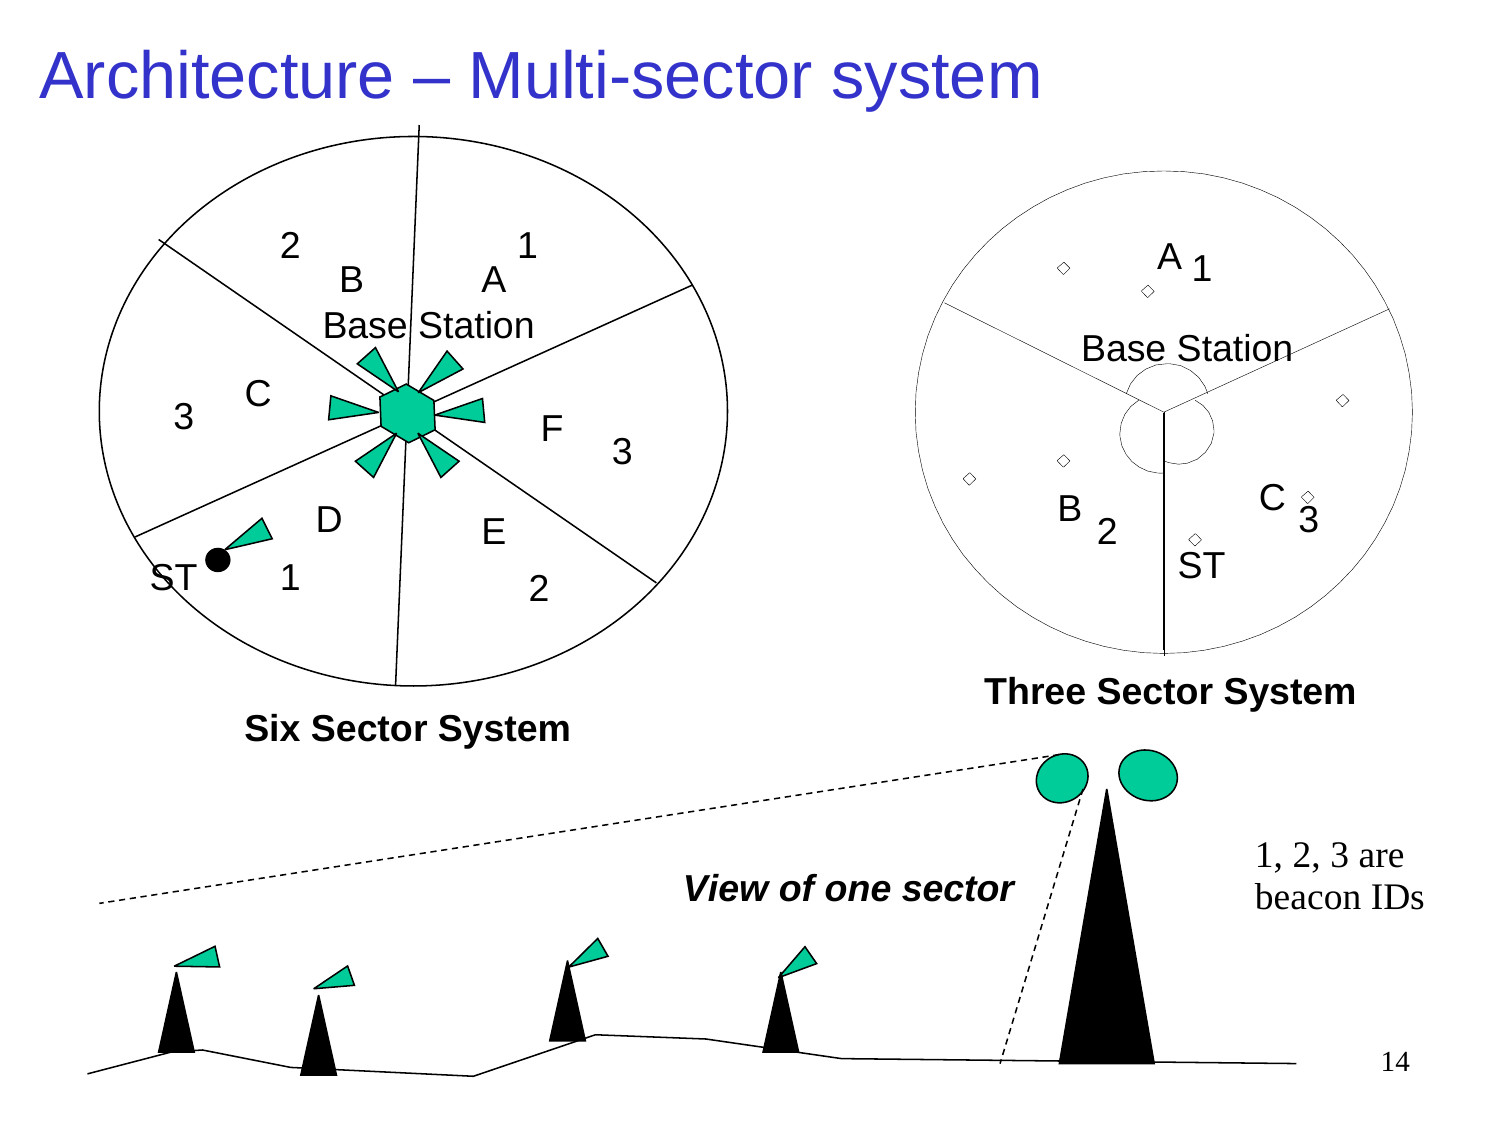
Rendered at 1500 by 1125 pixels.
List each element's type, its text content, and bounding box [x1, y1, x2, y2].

text_box B [1042, 479, 1098, 538]
text_box [1059, 788, 1154, 1061]
text_box [213, 547, 230, 572]
text_box 2 [513, 559, 565, 618]
text_box Base Station [307, 296, 550, 355]
text_box B [324, 251, 380, 296]
text_box 2 [1082, 502, 1133, 561]
text_box 3 [597, 422, 648, 481]
text_box C [229, 365, 278, 423]
text_box D [300, 491, 358, 549]
text_box 3 [1283, 491, 1334, 549]
text_box Architecture – Multi-sector system [24, 24, 1438, 126]
text_box 3 [158, 388, 209, 446]
text_box [549, 960, 586, 1041]
text_box 1 [502, 216, 553, 275]
text_box 2 [265, 216, 316, 275]
text_box [300, 994, 337, 1076]
text_box Base Station [1066, 319, 1309, 378]
text_box View of one sector [668, 859, 1030, 917]
text_box Three Sector System [969, 662, 1372, 721]
text_box ST [1164, 537, 1241, 595]
text_box F [525, 399, 579, 458]
text_box ST [134, 548, 213, 607]
text_box A [1165, 246, 1174, 259]
text_box A [466, 251, 522, 296]
text_box A [1142, 228, 1197, 286]
text_box 1 [265, 548, 316, 607]
text_box E [466, 502, 522, 561]
text_box C [1243, 468, 1301, 526]
text_box 1 [1176, 239, 1228, 297]
text_box 1, 2, 3 are beacon IDs [1240, 826, 1483, 929]
text_box Six Sector System [229, 699, 587, 757]
text_box [158, 971, 194, 1053]
text_box [763, 971, 799, 1053]
